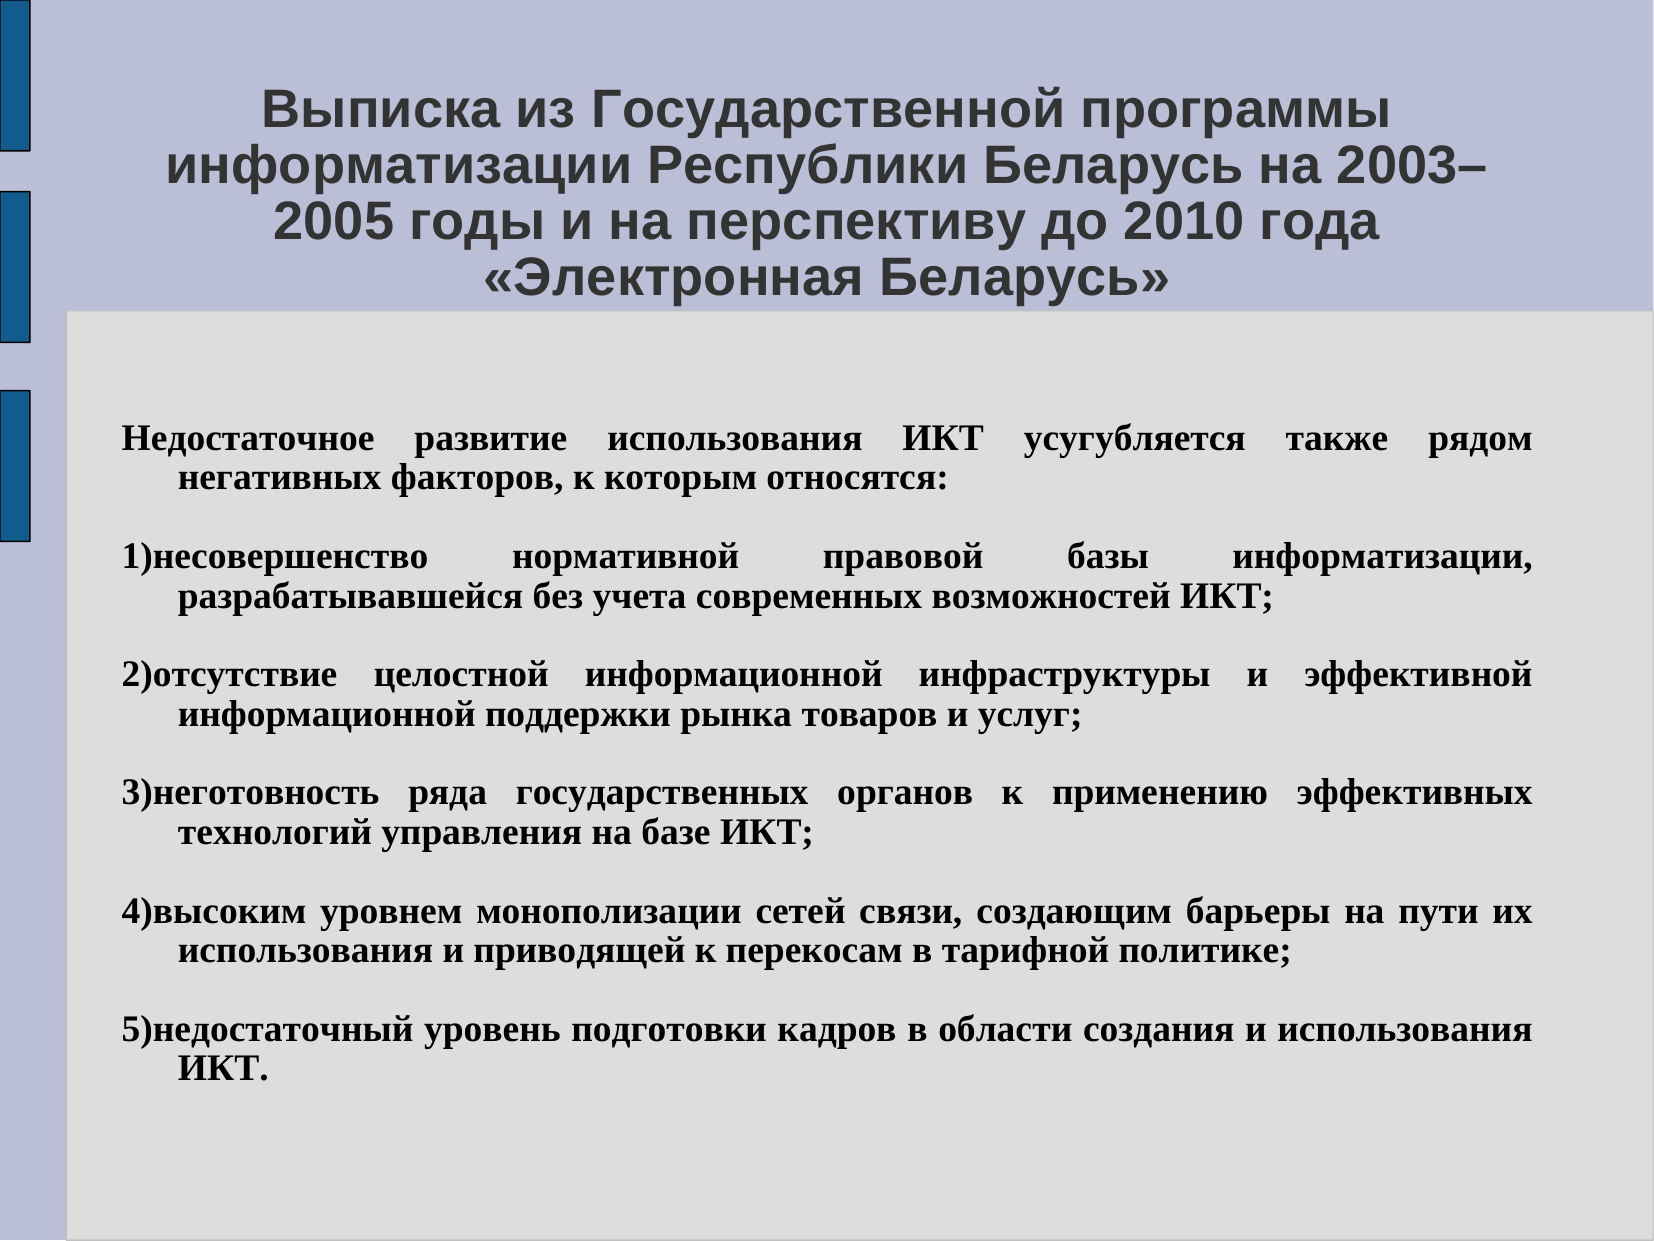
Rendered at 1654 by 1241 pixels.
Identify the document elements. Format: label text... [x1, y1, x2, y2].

title Выписка из Государственной программы информатизации Республики Беларусь на 2003–2005 годы и на перспективу до 2010 года «Электронная Беларусь» [121, 73, 1534, 316]
subtitle Недостаточное развитие использования ИКТ усугубляется также рядом негативных факторов, к которым относятся: 1)несовершенство нормативной правовой базы информатизации, разрабатывавшейся без учета современных возможностей ИКТ; 2)отсутствие целостной информационной инфраструктуры и эффективной информационной поддержки рынка товаров и услуг; 3)неготовность ряда государственных органов к применению эффективных технологий управления на базе ИКТ; 4)высоким уровнем монополизации сетей связи, создающим барьеры на пути их использования и приводящей к перекосам в тарифной политике; 5)недостаточный уровень подготовки кадров в области создания и использования ИКТ. [121, 352, 1534, 1156]
